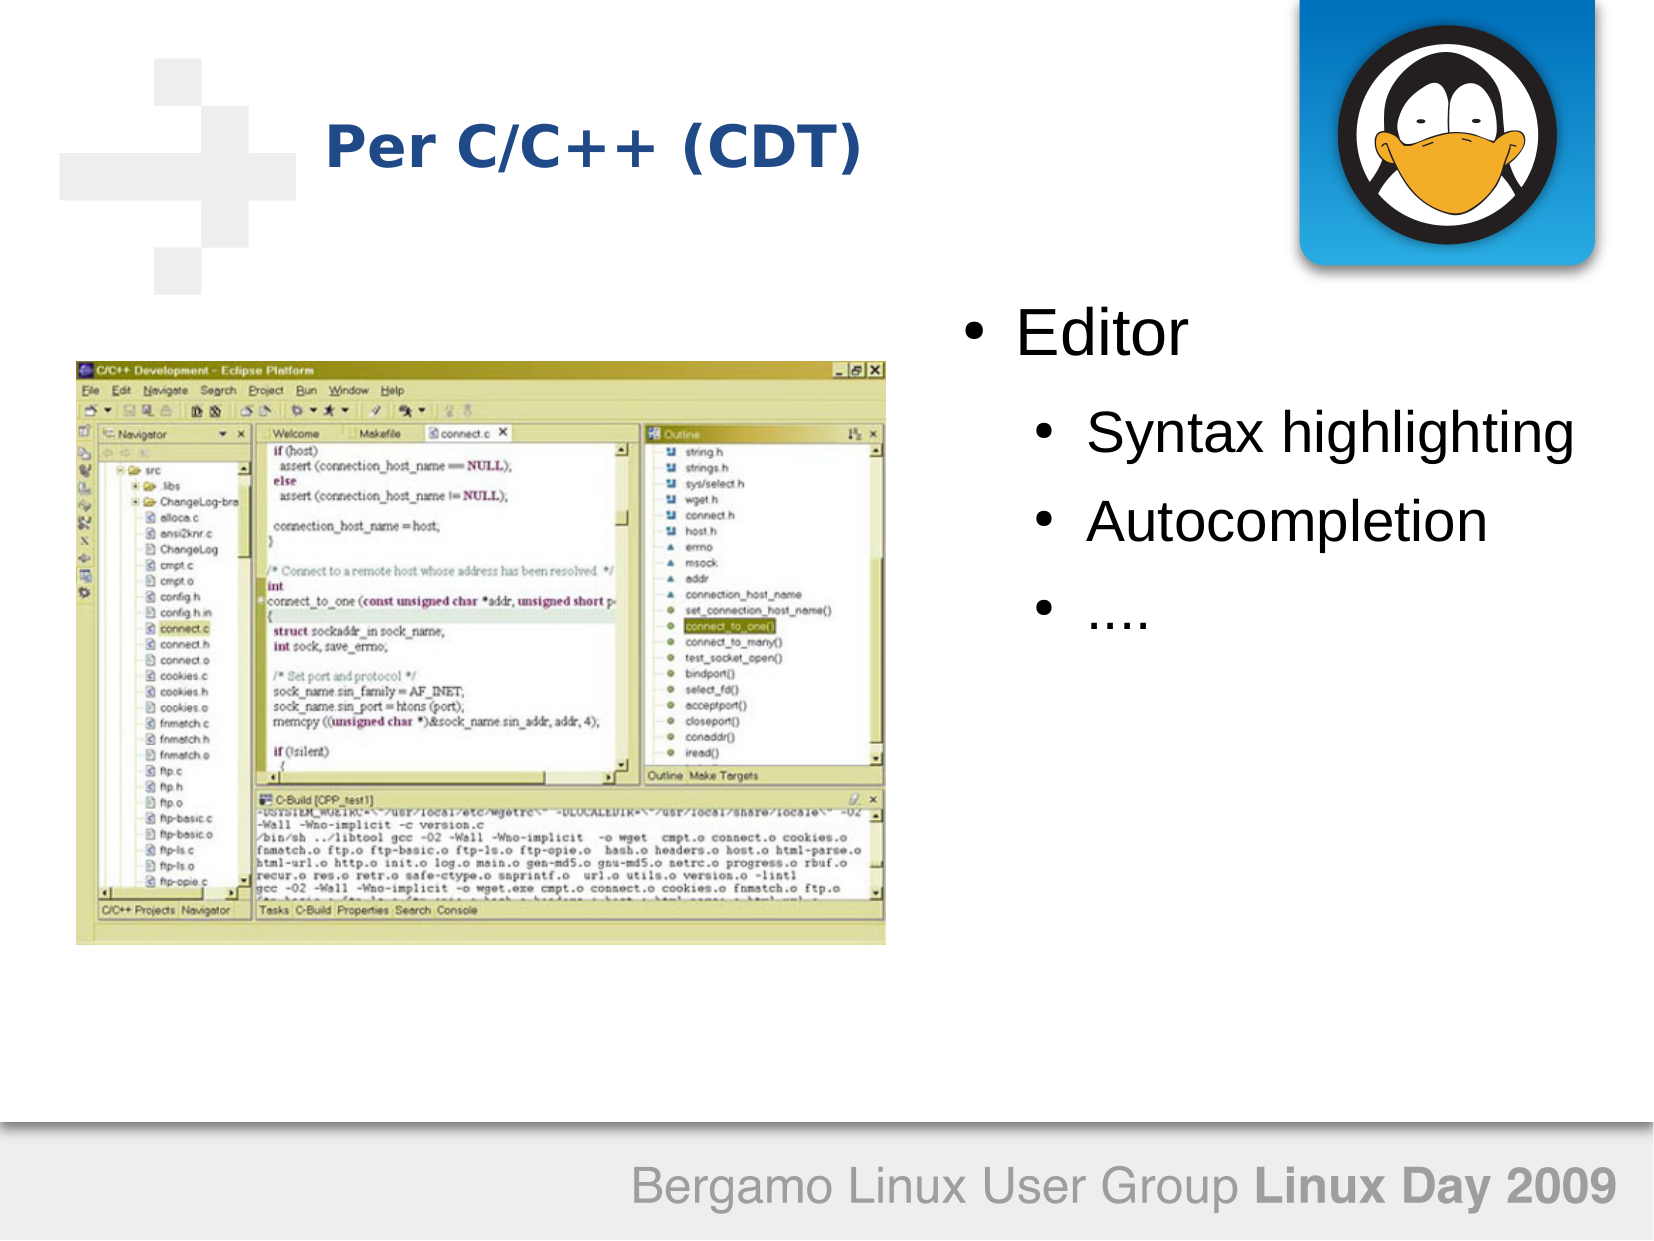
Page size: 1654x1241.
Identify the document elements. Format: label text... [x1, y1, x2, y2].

picture [0, 0, 1654, 1240]
title Per C/C++ (CDT) [324, 66, 1247, 229]
list Editor Syntax highlighting Autocompletion .... [944, 295, 1595, 1078]
